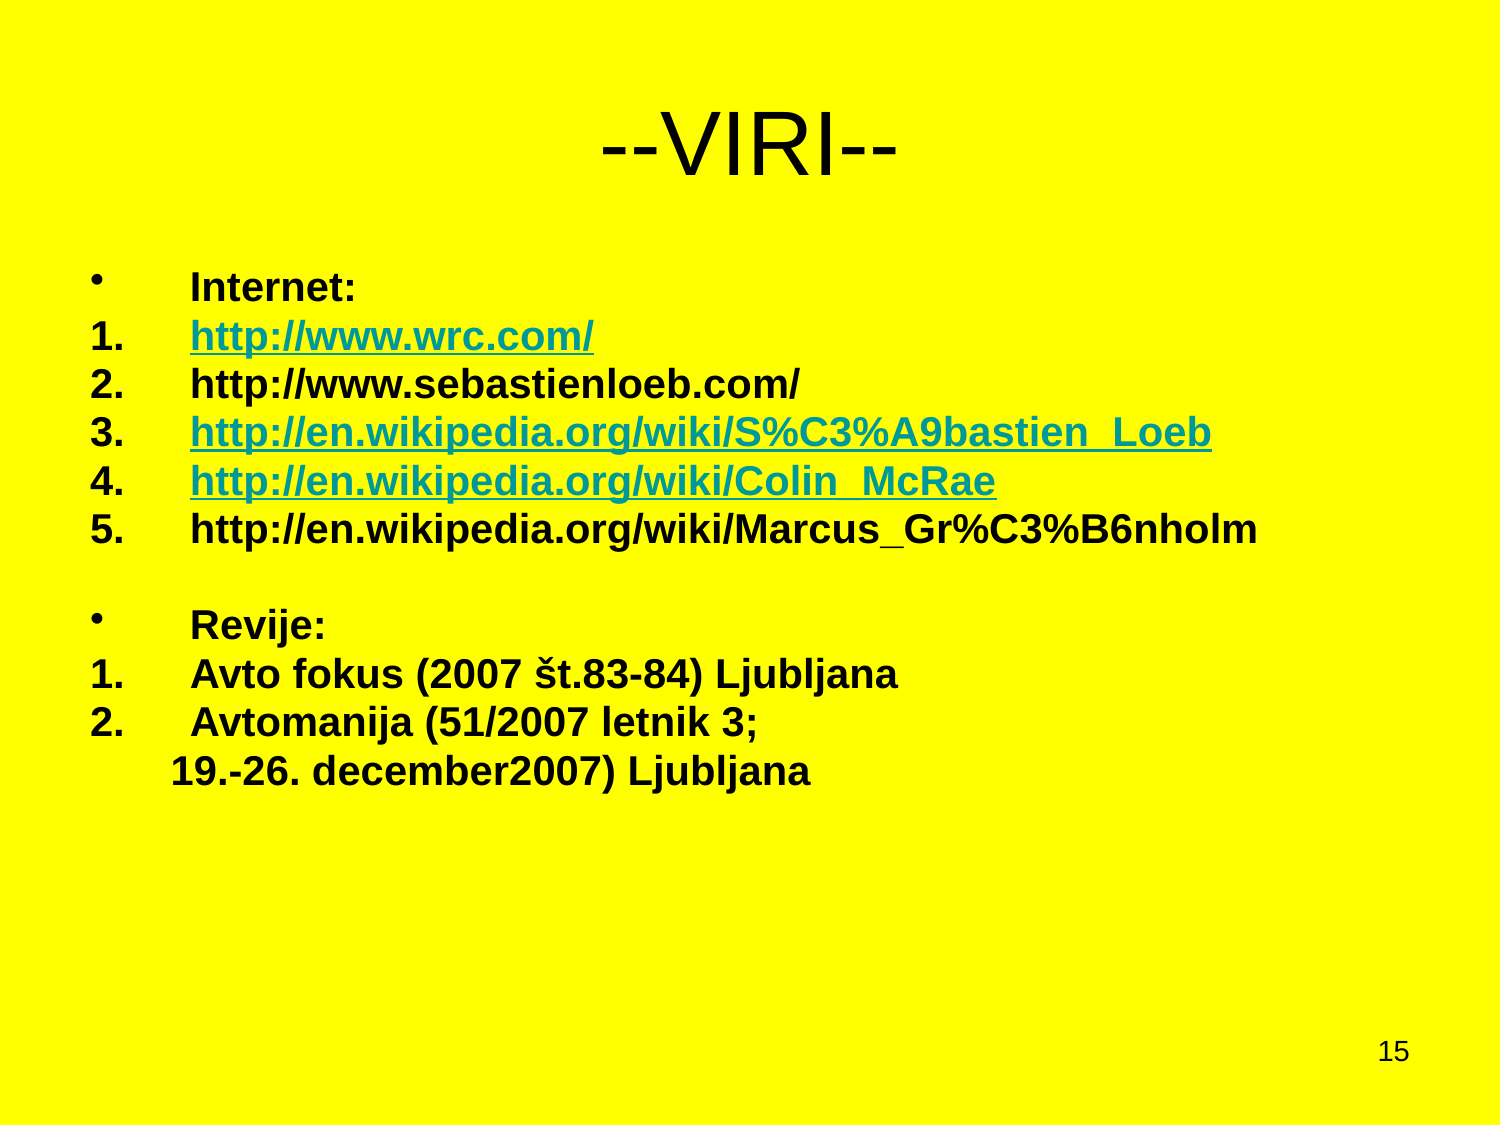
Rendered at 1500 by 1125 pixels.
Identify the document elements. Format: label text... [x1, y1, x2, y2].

title --VIRI-- [75, 45, 1425, 233]
slide_number <number> [1074, 1024, 1425, 1103]
list Internet: http://www.wrc.com/ http://www.sebastienloeb.com/ http://en.wikipedia.org/wiki/S%C3%A9bastien_Loeb http://en.wikipedia.org/wiki/Colin_McRae http://en.wikipedia.org/wiki/Marcus_Gr%C3%B6nholm Revije: Avto fokus (2007 št.83-84) Ljubljana Avtomanija (51/2007 letnik 3; 19.-26. december2007) Ljubljana [75, 262, 1425, 1005]
